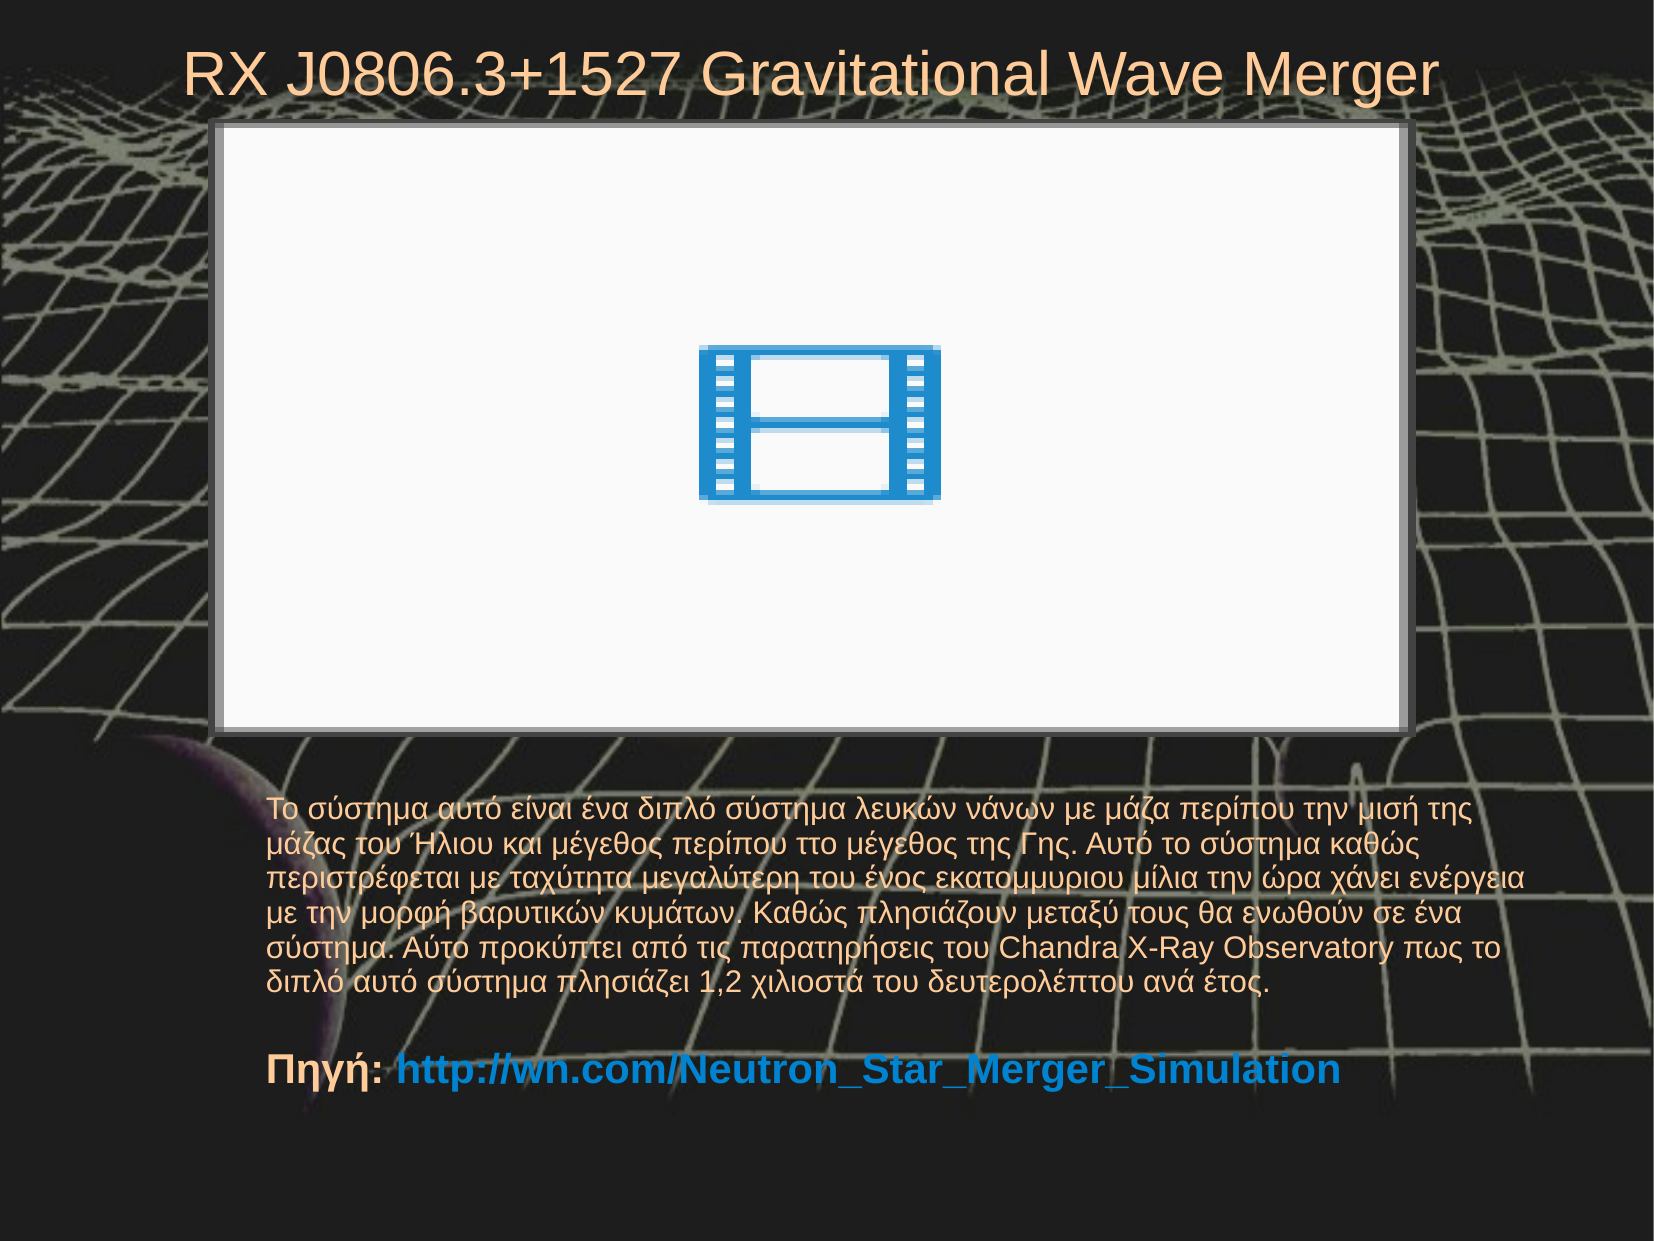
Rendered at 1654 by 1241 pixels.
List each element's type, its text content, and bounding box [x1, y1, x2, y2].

subtitle Το σύστημα αυτό είναι ένα διπλό σύστημα λευκών νάνων με μάζα περίπου την μισή της μάζας του Ήλιου και μέγεθος περίπου ττο μέγεθος της Γης. Αυτό το σύστημα καθώς περιστρέφεται με ταχύτητα μεγαλύτερη του ένος εκατομμυριου μίλια την ώρα χάνει ενέργεια με την μορφή βαρυτικών κυμάτων. Καθώς πλησιάζουν μεταξύ τους θα ενωθούν σε ένα σύστημα. Αύτο προκύπτει από τις παρατηρήσεις του Chandra X-Ray Observatory πως το διπλό αυτό σύστημα πλησιάζει 1,2 χιλιοστά του δευτερολέπτου ανά έτος. Πηγή: http://wn.com/Neutron_Star_Merger_Simulation [265, 791, 1536, 1093]
title RX J0806.3+1527 Gravitational Wave Merger [118, 0, 1506, 178]
text_box [206, 178, 1418, 739]
picture [0, 0, 1654, 1241]
